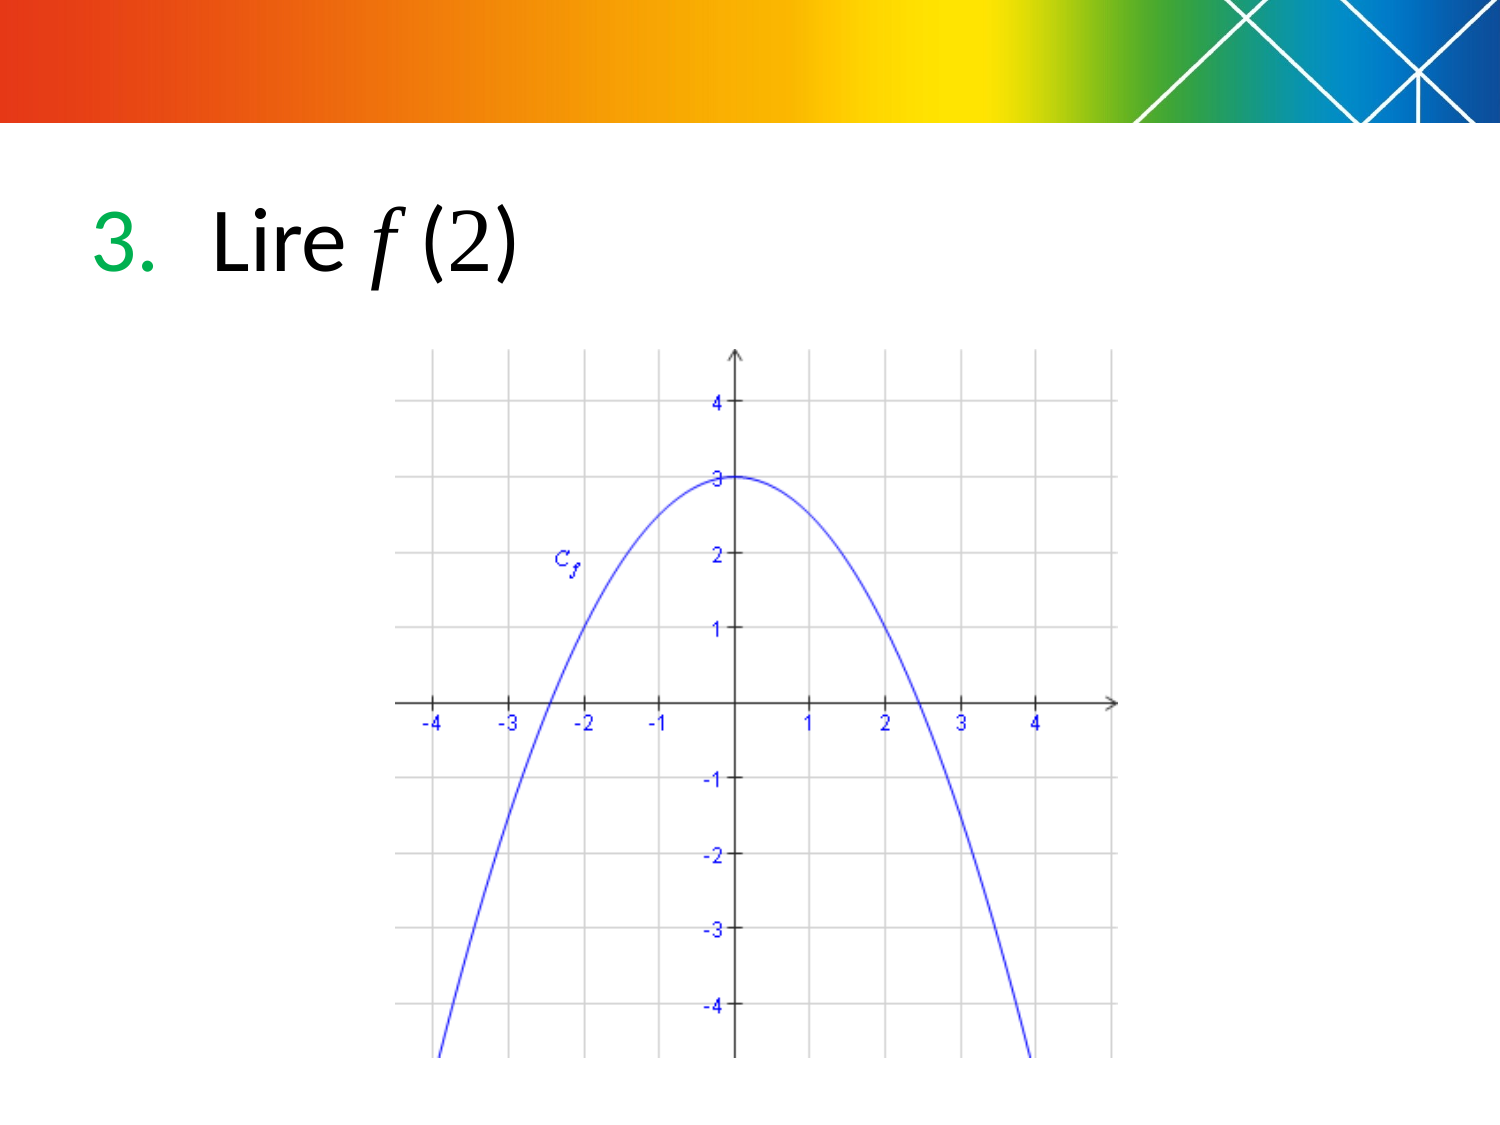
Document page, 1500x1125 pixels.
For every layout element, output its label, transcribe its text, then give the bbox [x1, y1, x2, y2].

picture [1340, 0, 1500, 123]
picture [0, 0, 1359, 123]
picture [395, 349, 1118, 1058]
title Lire f (2) [75, 163, 1426, 305]
